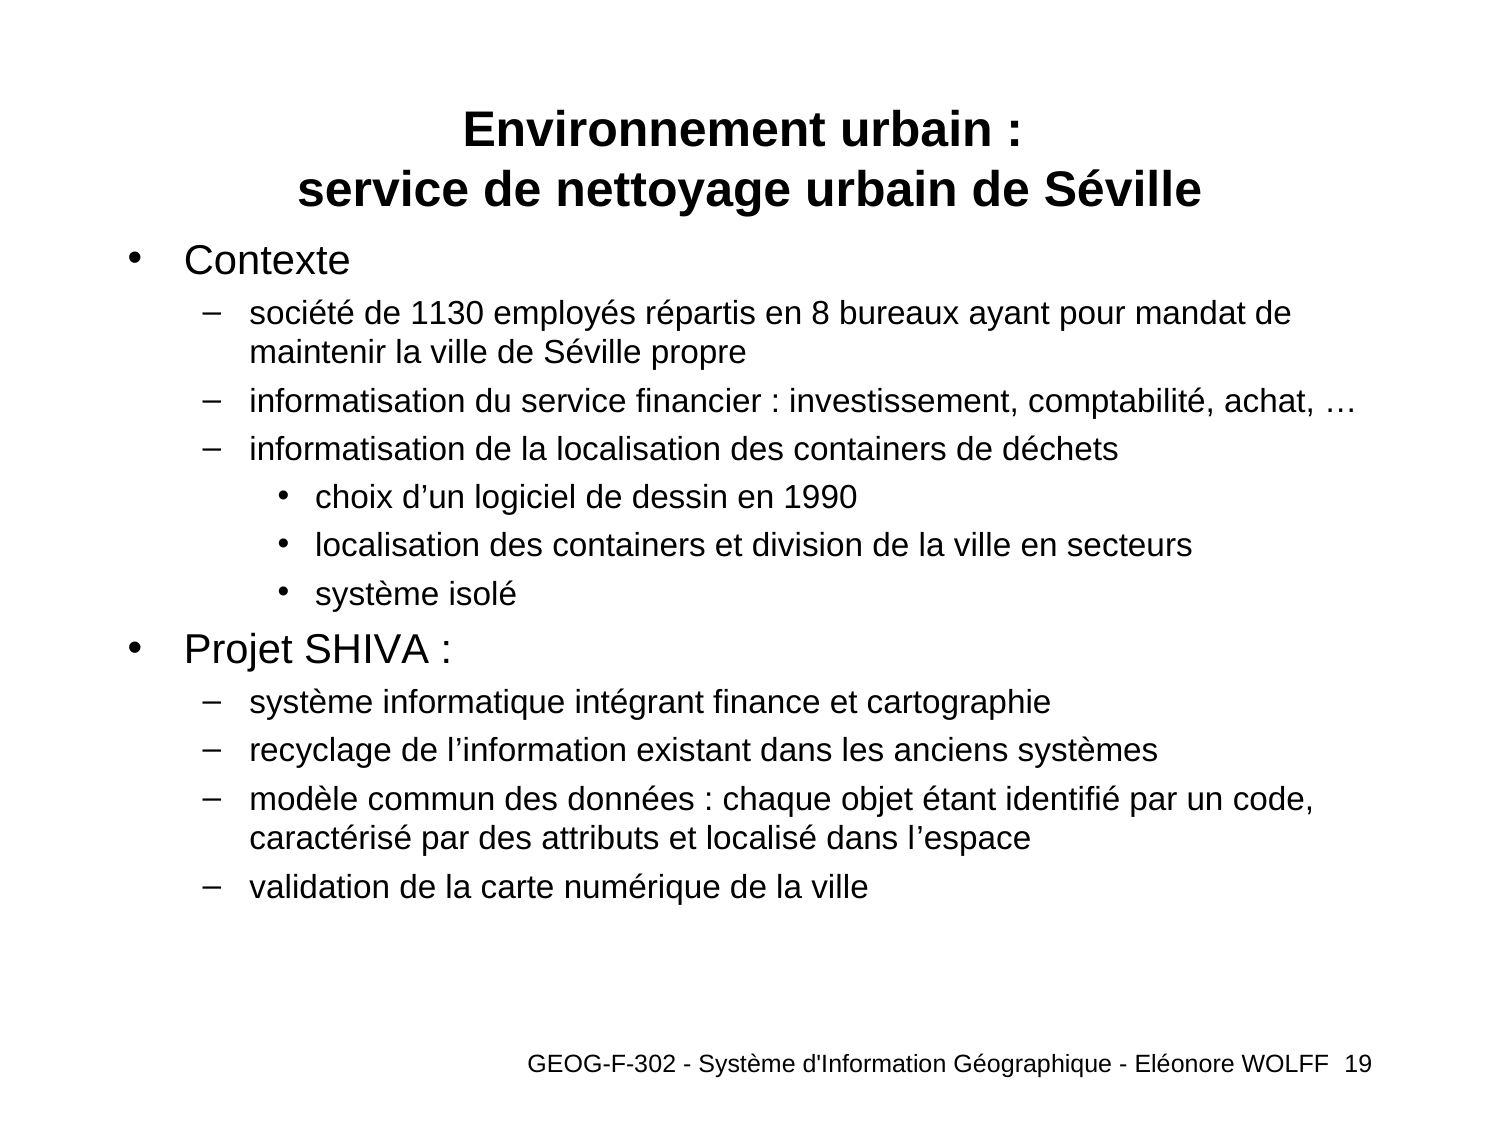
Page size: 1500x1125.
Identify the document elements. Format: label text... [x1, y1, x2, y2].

title Environnement urbain : service de nettoyage urbain de Séville [112, 88, 1388, 224]
text_box GEOG-F-302 - Système d'Information Géographique - Eléonore WOLFF [512, 1026, 988, 1101]
list Contexte société de 1130 employés répartis en 8 bureaux ayant pour mandat de maintenir la ville de Séville propre informatisation du service financier : investissement, comptabilité, achat, … informatisation de la localisation des containers de déchets choix d’un logiciel de dessin en 1990 localisation des containers et division de la ville en secteurs système isolé Projet SHIVA : système informatique intégrant finance et cartographie recyclage de l’information existant dans les anciens systèmes modèle commun des données : chaque objet étant identifié par un code, caractérisé par des attributs et localisé dans l’espace validation de la carte numérique de la ville [112, 224, 1388, 1026]
text_box <number> [1074, 1026, 1388, 1101]
